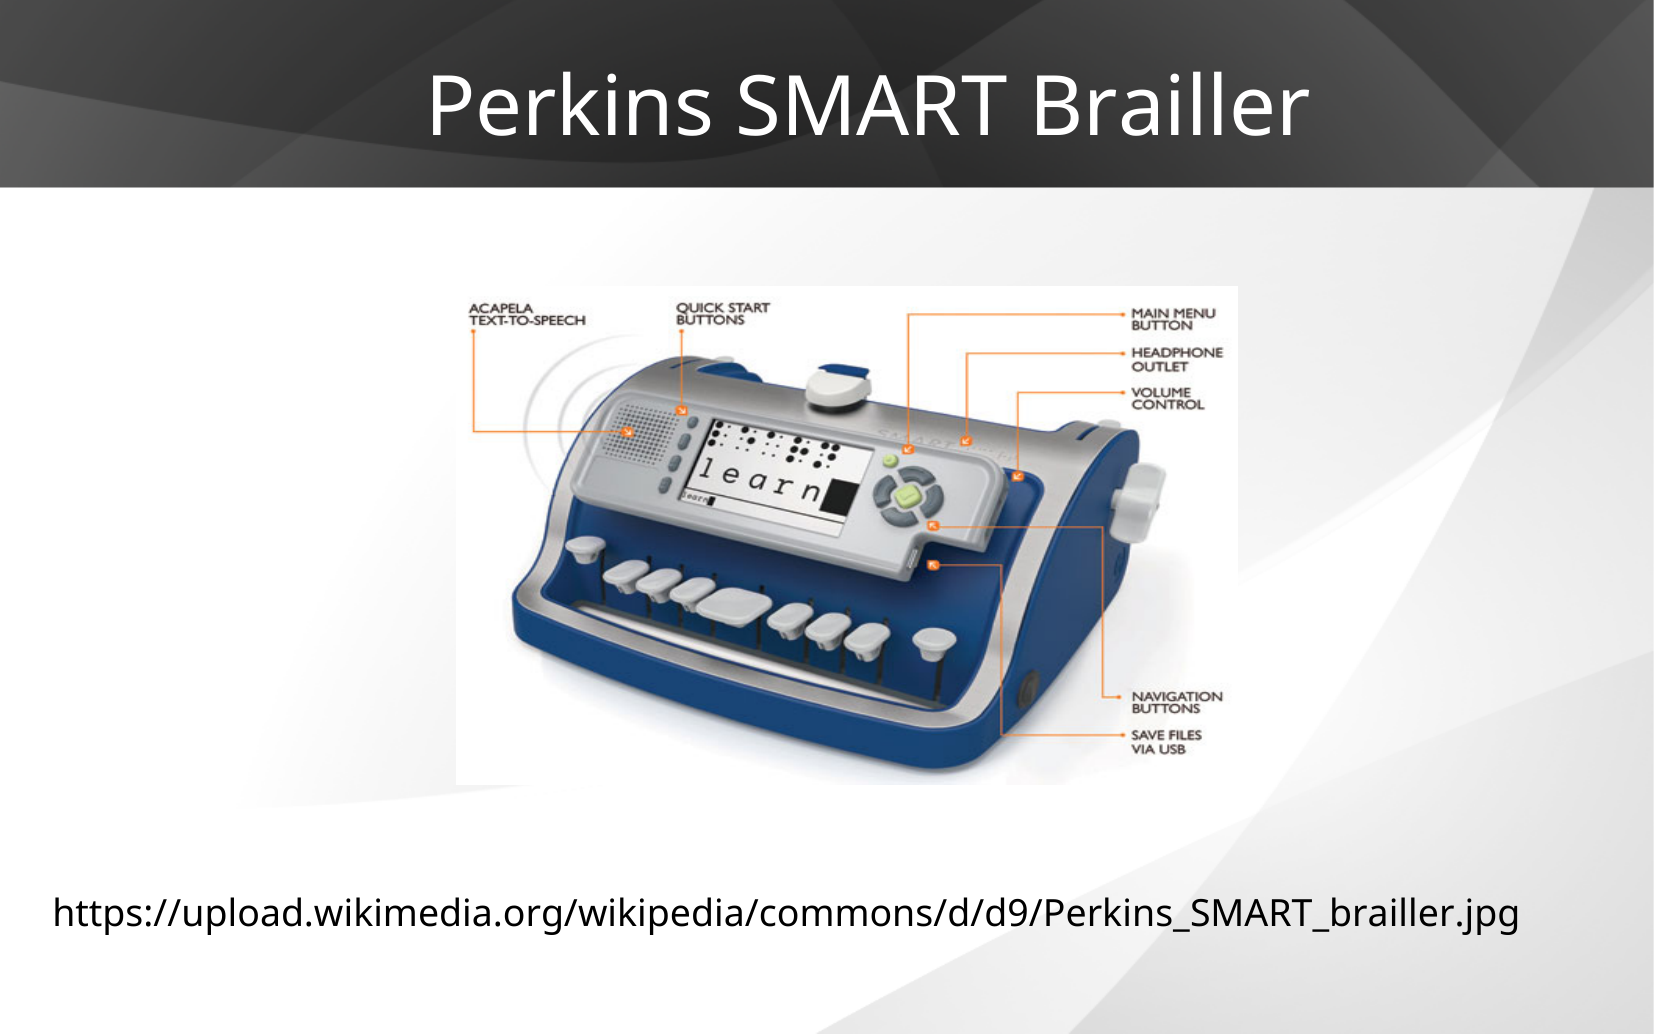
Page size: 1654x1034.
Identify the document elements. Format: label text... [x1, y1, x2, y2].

picture [0, 0, 1654, 1034]
text_box https://upload.wikimedia.org/wikipedia/commons/d/d9/Perkins_SMART_brailler.jpg [37, 879, 1654, 990]
title Perkins SMART Brailler [124, 0, 1613, 208]
